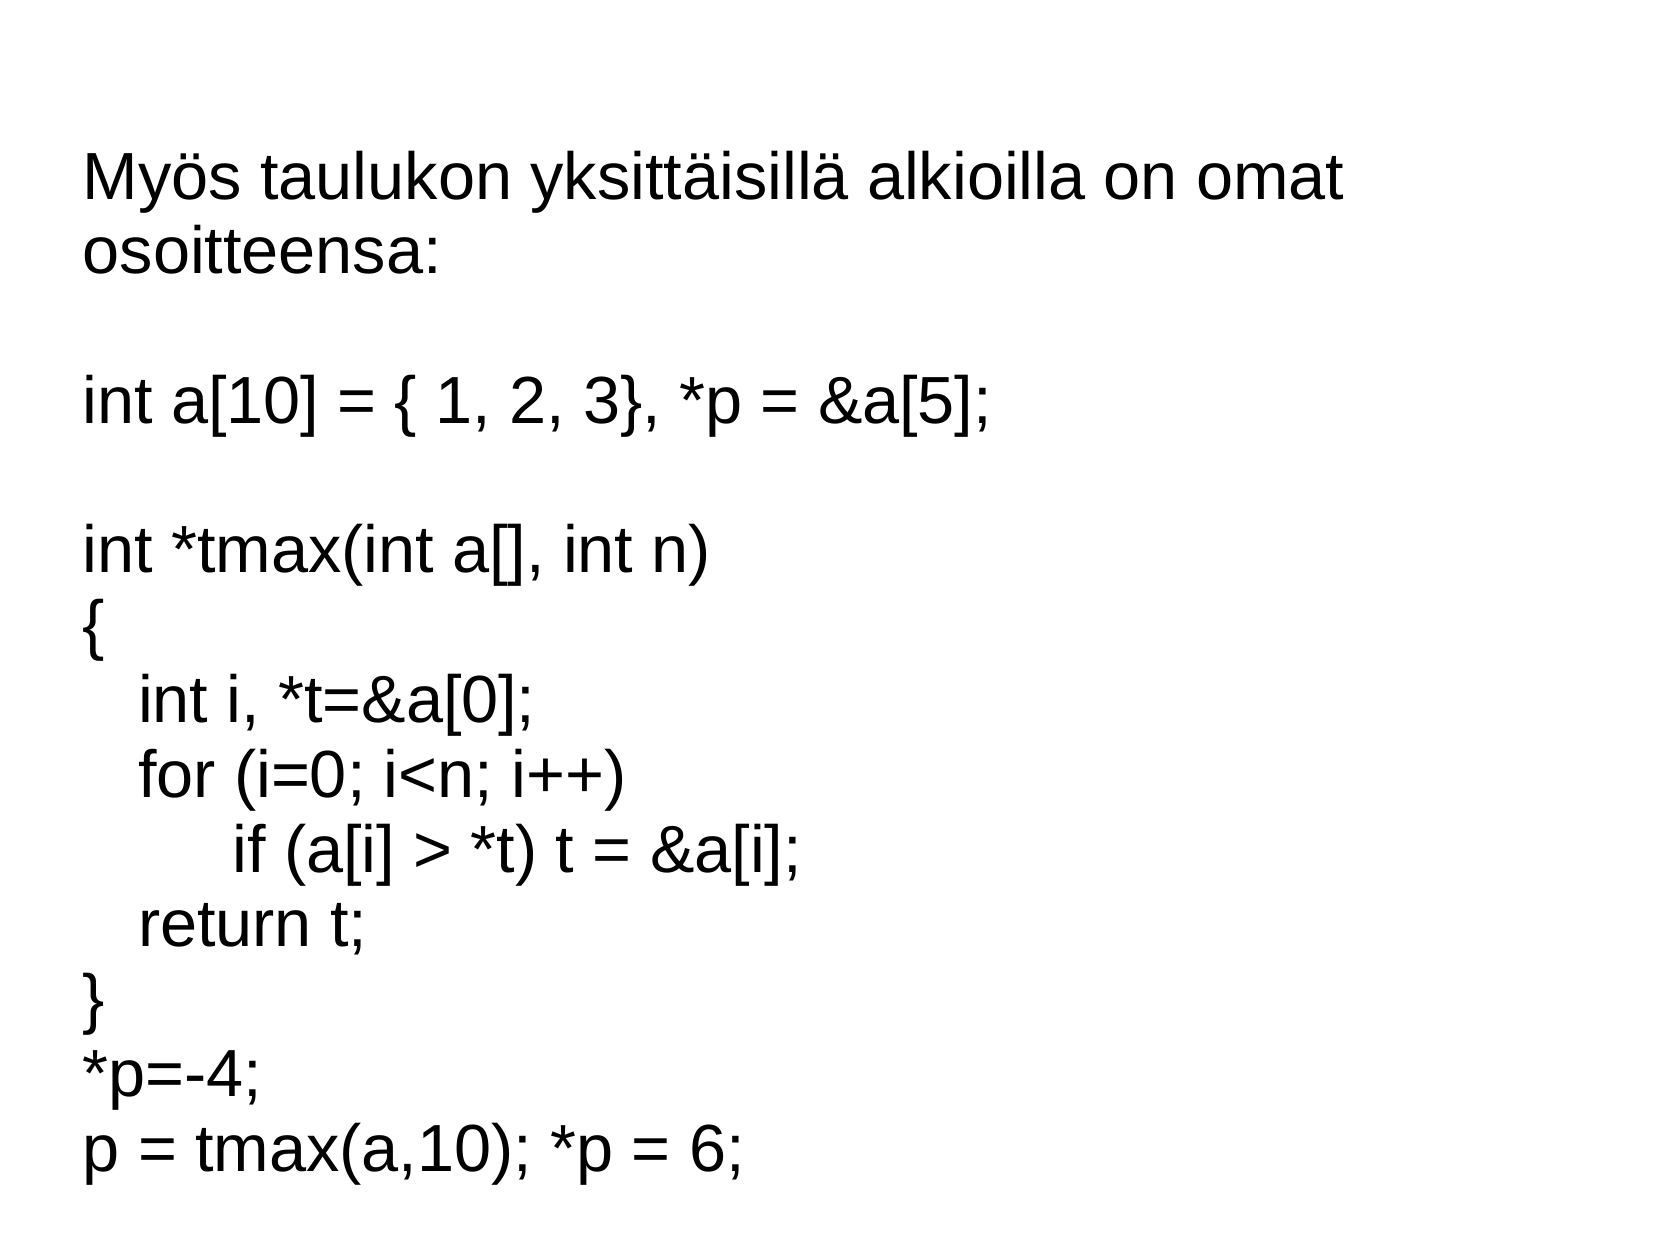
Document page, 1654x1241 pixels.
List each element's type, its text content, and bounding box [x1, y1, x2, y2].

text_box Myös taulukon yksittäisillä alkioilla on omat osoitteensa: int a[10] = { 1, 2, 3}, *p = &a[5]; int *tmax(int a[], int n) { int i, *t=&a[0]; for (i=0; i<n; i++) if (a[i] > *t) t = &a[i]; return t; } *p=-4; p = tmax(a,10); *p = 6; [82, 138, 1571, 1241]
